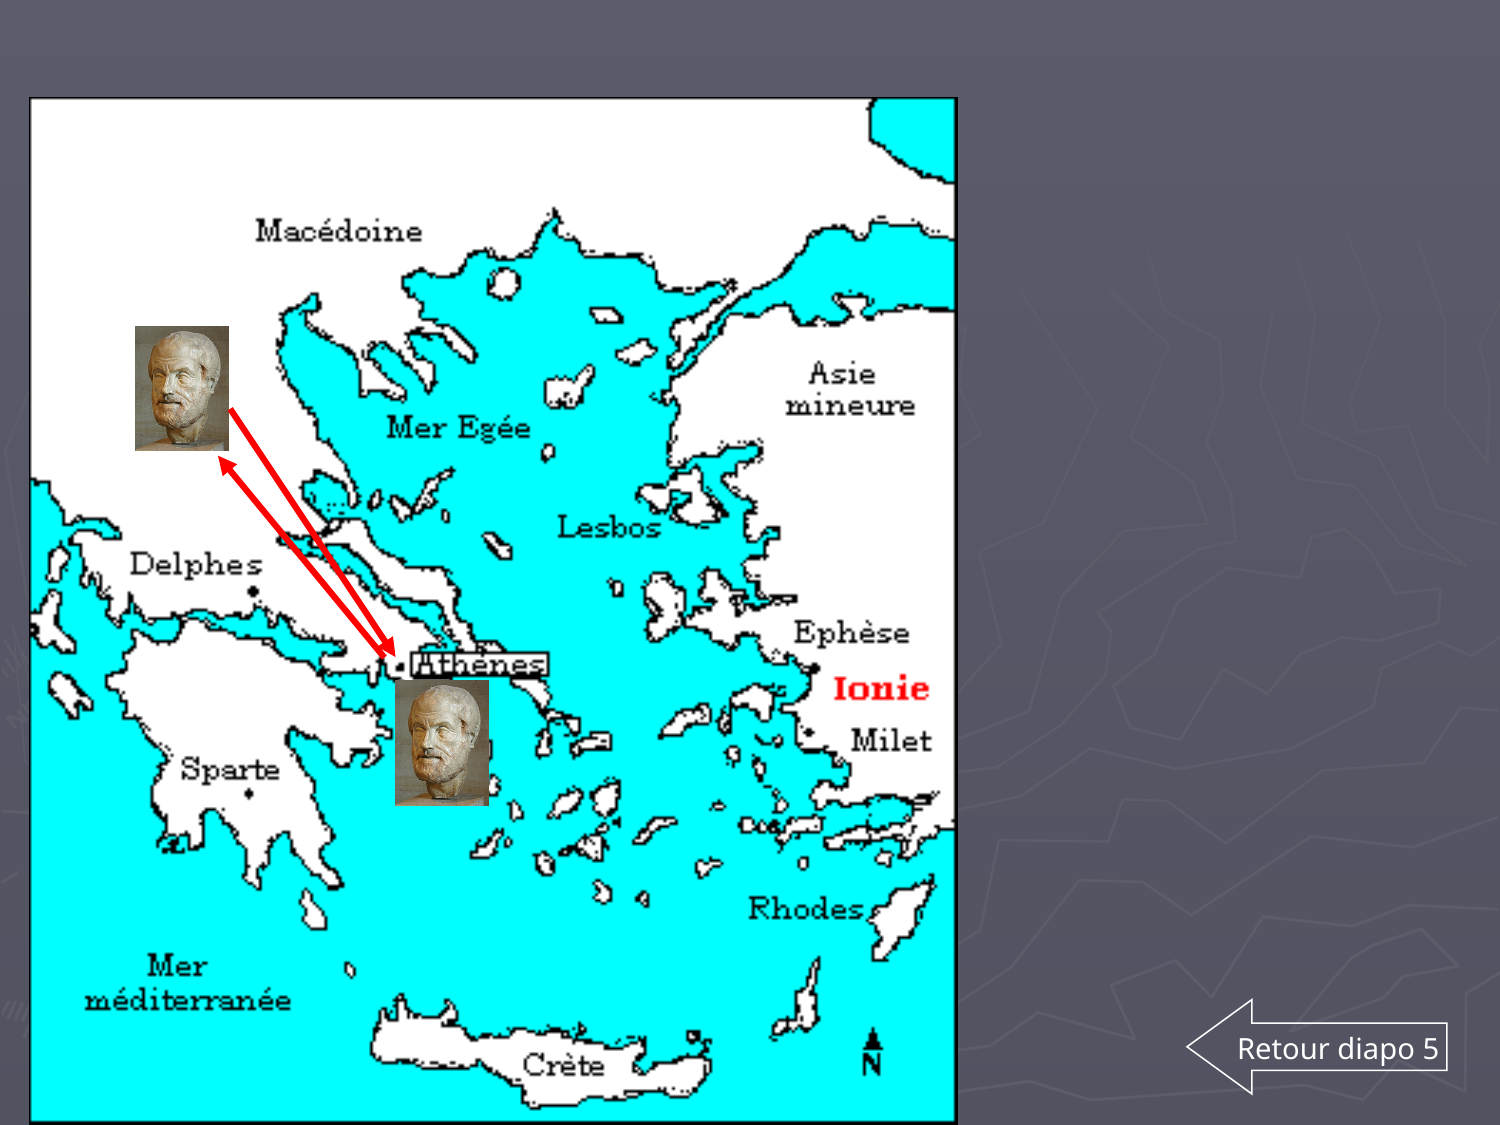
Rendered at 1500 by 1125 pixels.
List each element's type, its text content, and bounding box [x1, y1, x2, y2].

text_box Retour diapo 5 [1253, 1023, 1459, 1074]
picture [29, 97, 958, 1125]
text_box Retour diapo 5 [1222, 1023, 1446, 1074]
